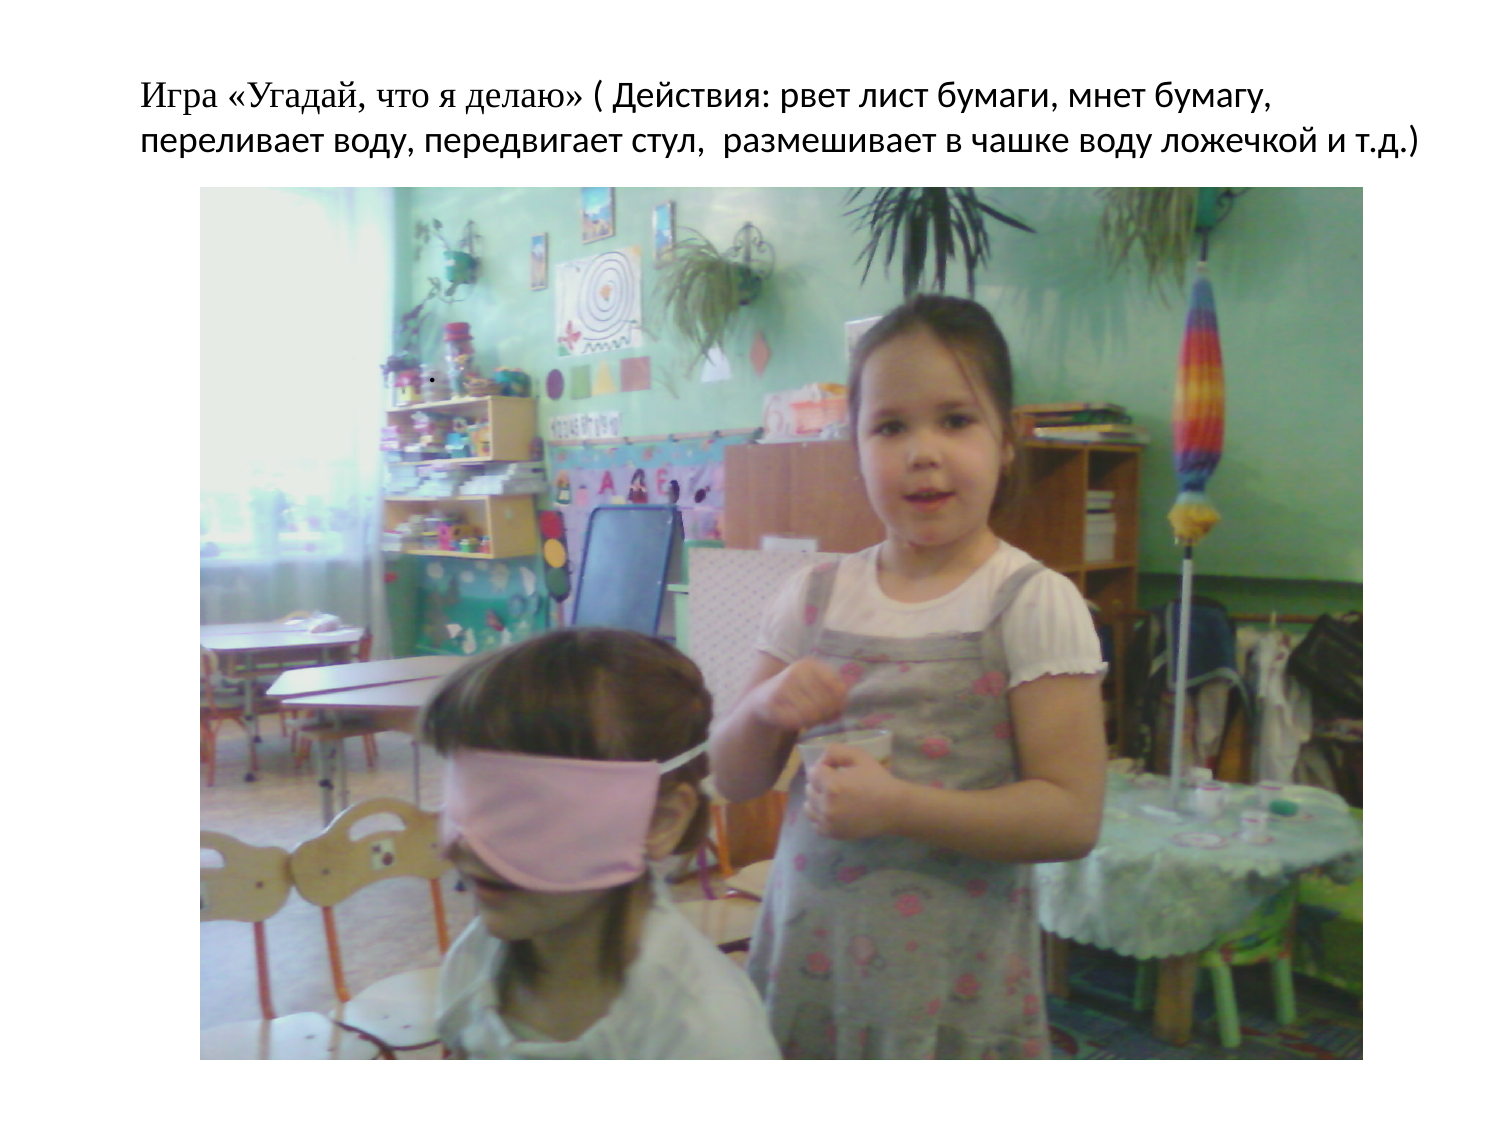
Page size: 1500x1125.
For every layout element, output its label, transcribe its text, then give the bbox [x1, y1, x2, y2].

text_box . [413, 337, 1163, 442]
text_box Игра «Угадай, что я делаю» ( Действия: рвет лист бумаги, мнет бумагу, переливает воду, передвигает стул, размешивает в чашке воду ложечкой и т.д.) [125, 62, 1436, 213]
picture [200, 213, 1363, 1060]
